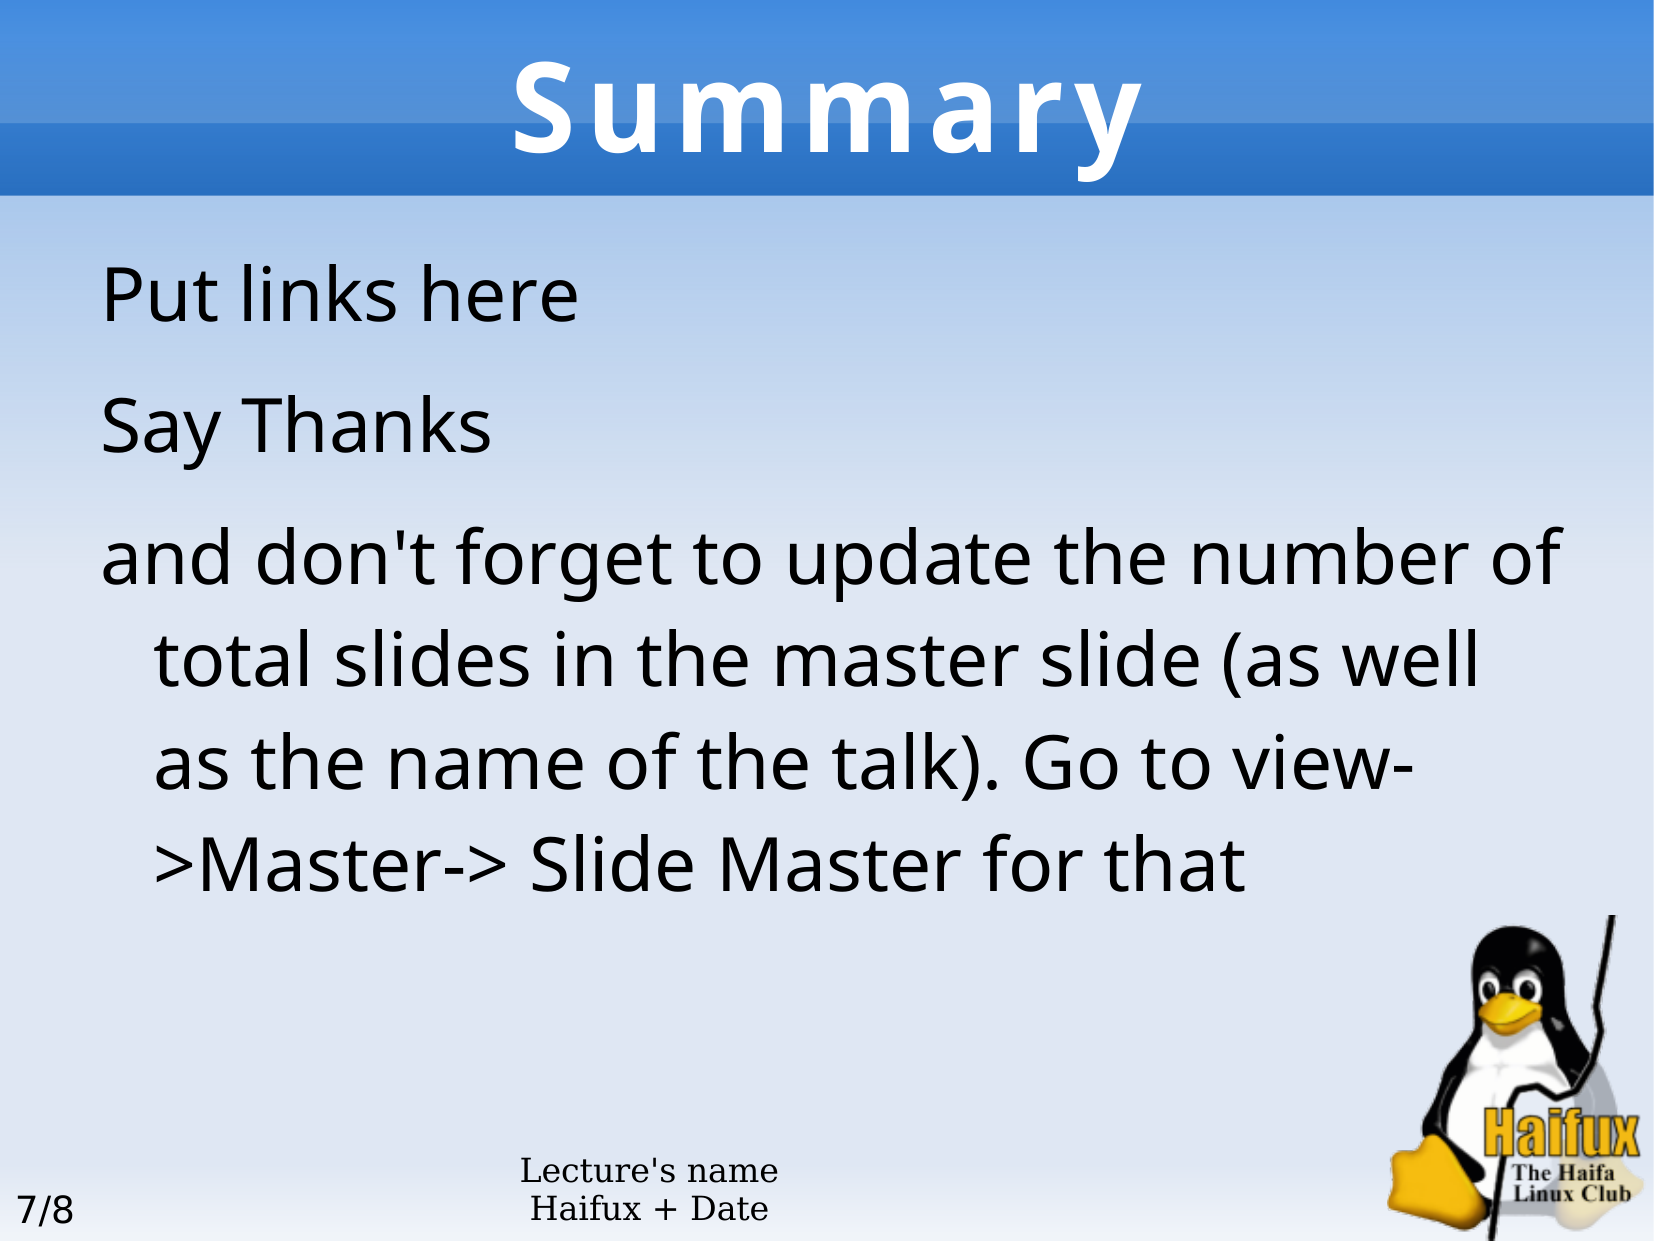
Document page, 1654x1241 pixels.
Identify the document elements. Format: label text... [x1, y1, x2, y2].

title Summary [29, 29, 1625, 178]
list Put links here Say Thanks and don't forget to update the number of total slides in the master slide (as well as the name of the talk). Go to view->Master-> Slide Master for that [82, 240, 1571, 1099]
picture [0, 0, 1654, 1241]
